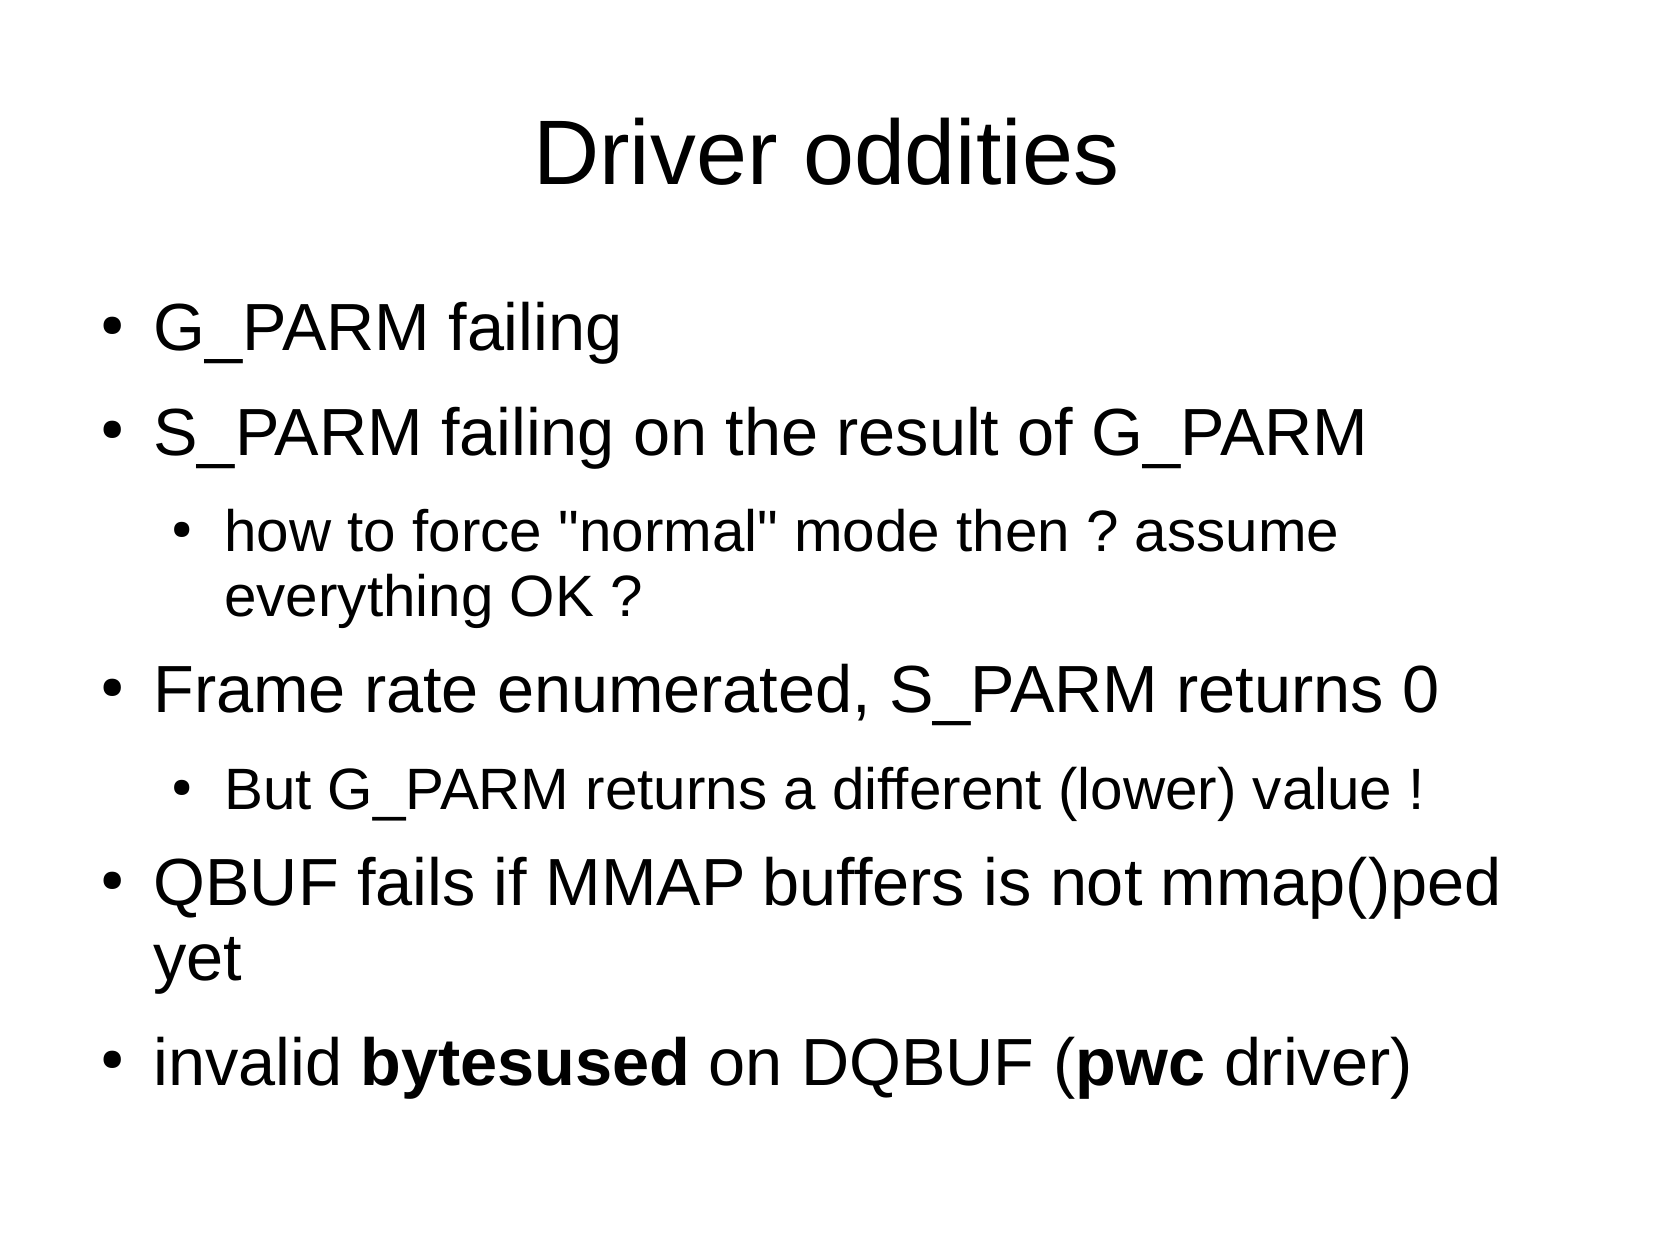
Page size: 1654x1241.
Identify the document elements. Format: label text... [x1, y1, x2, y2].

list G_PARM failing S_PARM failing on the result of G_PARM how to force "normal" mode then ? assume everything OK ? Frame rate enumerated, S_PARM returns 0 But G_PARM returns a different (lower) value ! QBUF fails if MMAP buffers is not mmap()ped yet invalid bytesused on DQBUF (pwc driver) [82, 290, 1571, 1109]
title Driver oddities [82, 56, 1571, 250]
